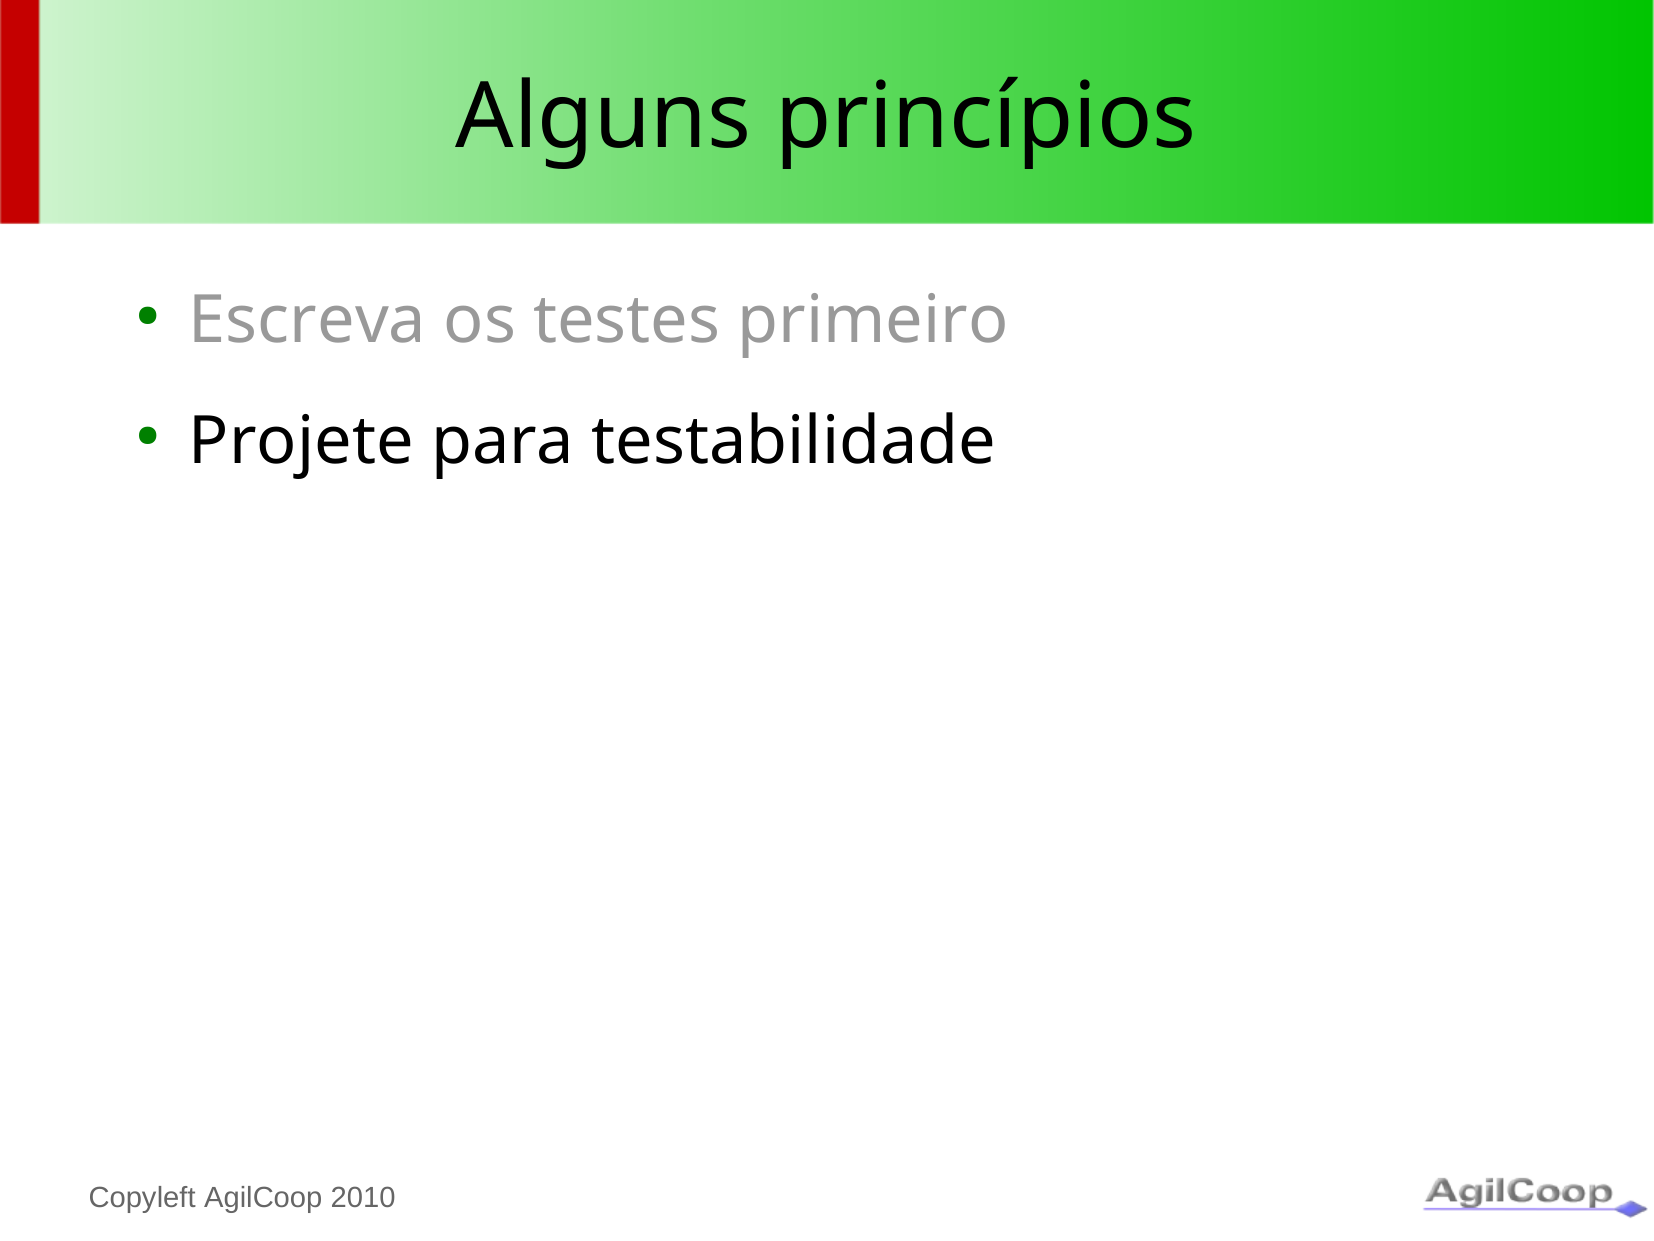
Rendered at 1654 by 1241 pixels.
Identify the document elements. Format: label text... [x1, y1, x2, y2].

list Escreva os testes primeiro Projete para testabilidade [118, 271, 1607, 1152]
picture [0, 0, 1654, 1241]
title Alguns princípios [82, 8, 1571, 216]
